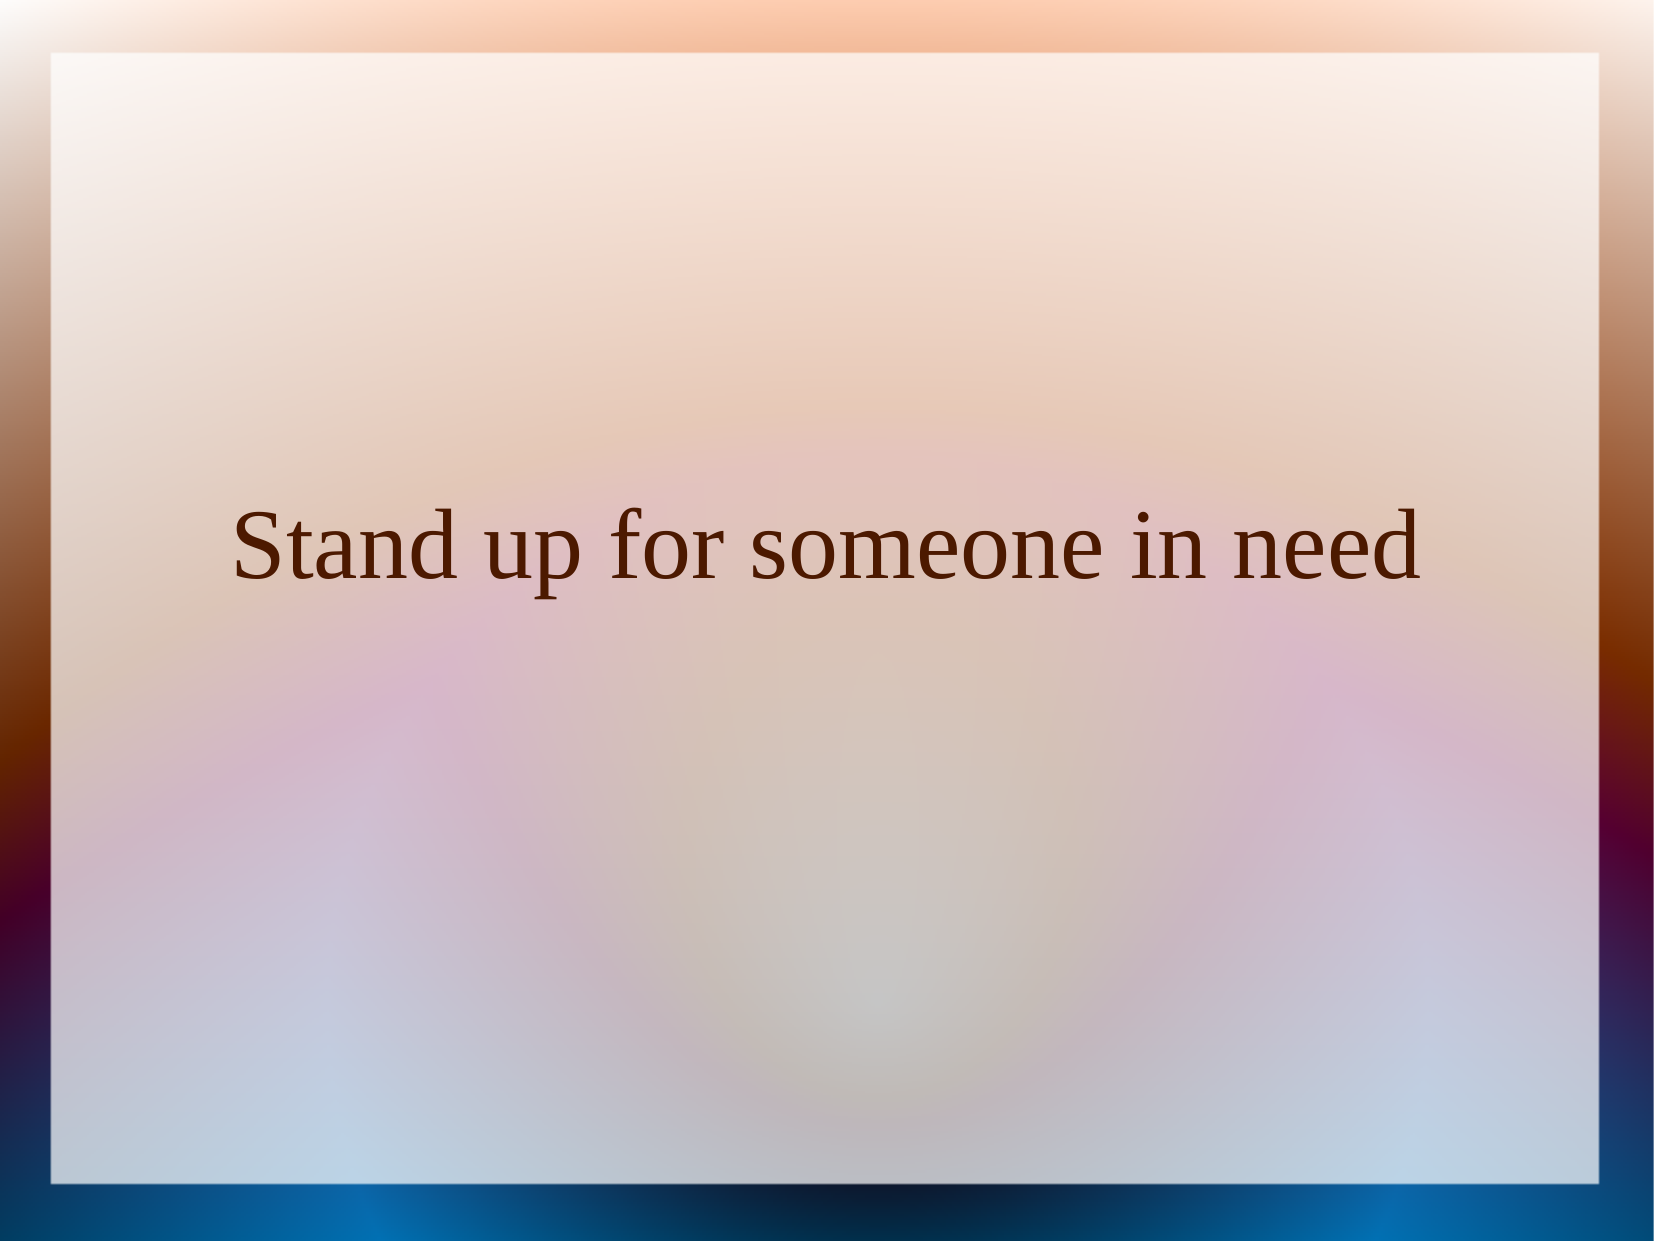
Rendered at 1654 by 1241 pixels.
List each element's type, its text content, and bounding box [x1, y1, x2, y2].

subtitle Stand up for someone in need [82, 55, 1571, 1034]
picture [0, 0, 1654, 1241]
